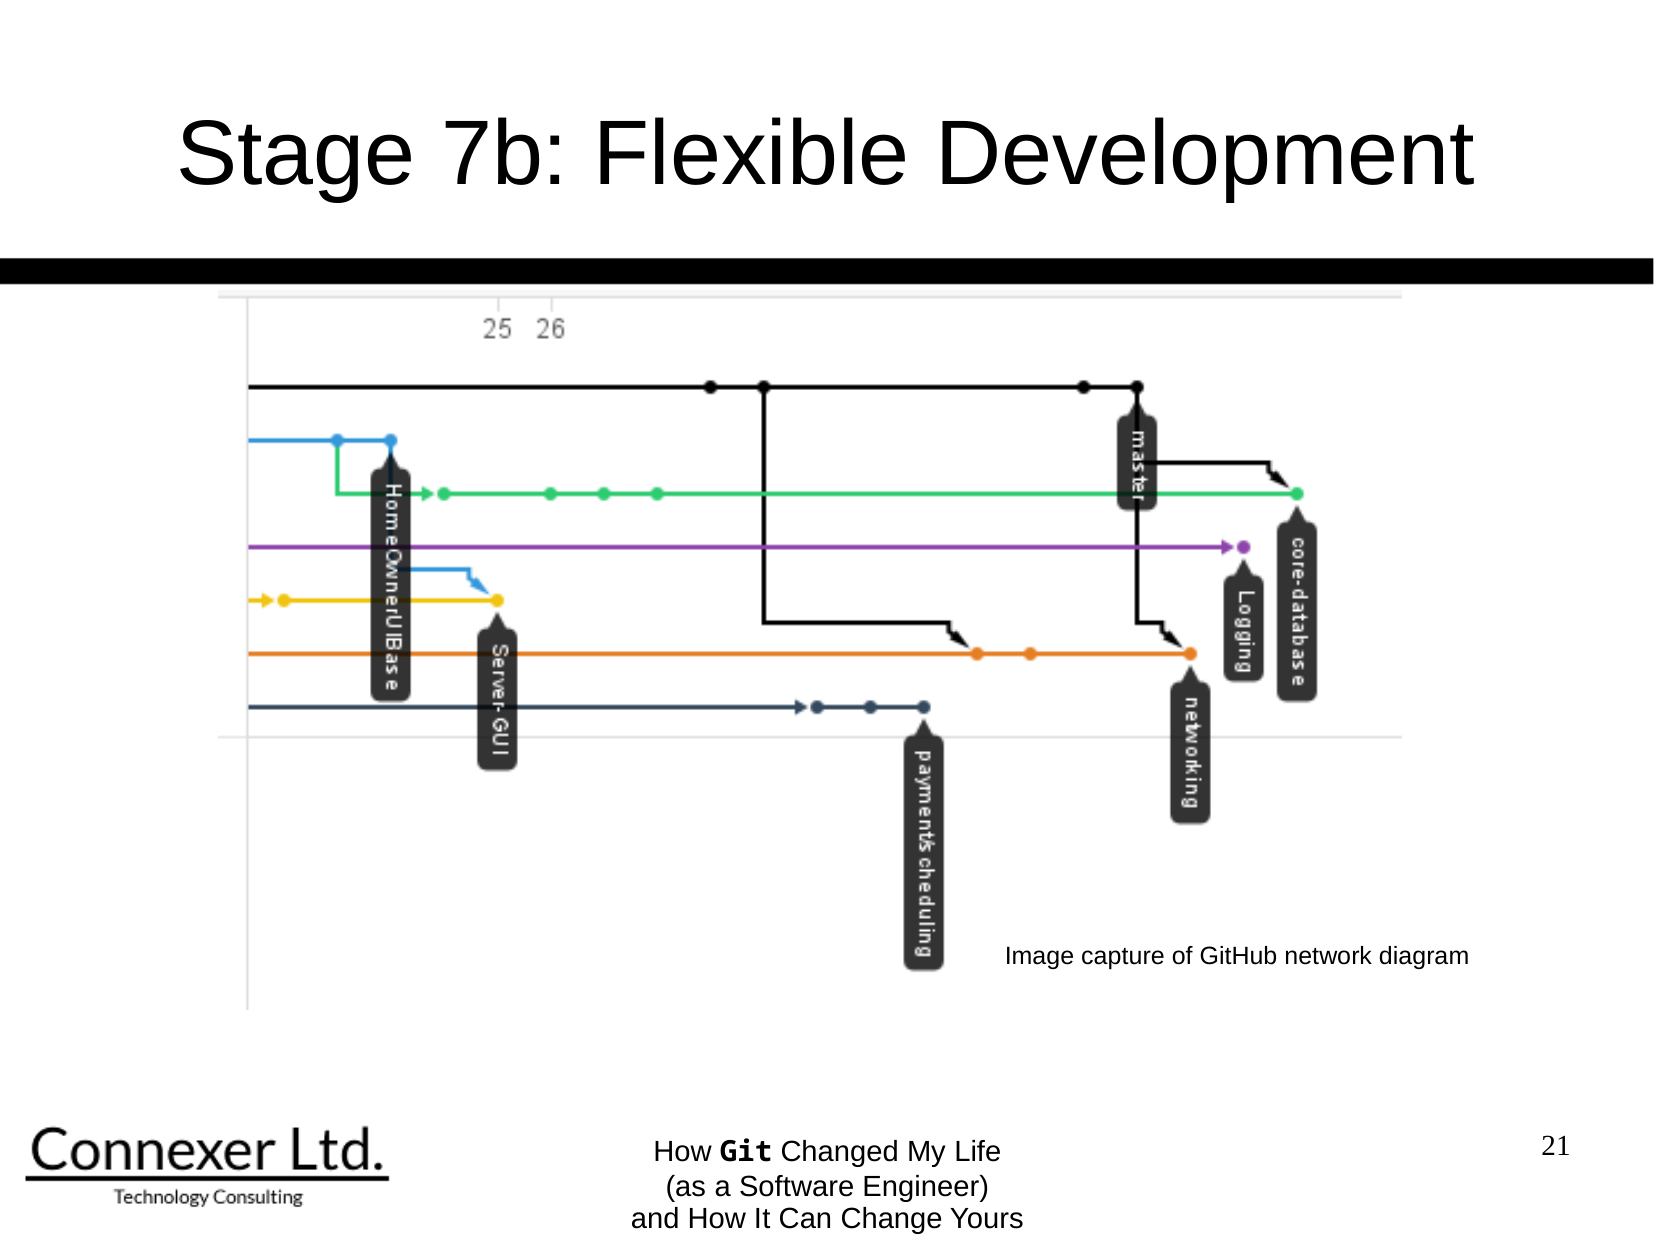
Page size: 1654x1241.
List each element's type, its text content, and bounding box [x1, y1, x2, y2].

text_box Image capture of GitHub network diagram [990, 934, 1546, 1006]
title Stage 7b: Flexible Development [82, 49, 1571, 257]
picture [0, 0, 1654, 1241]
